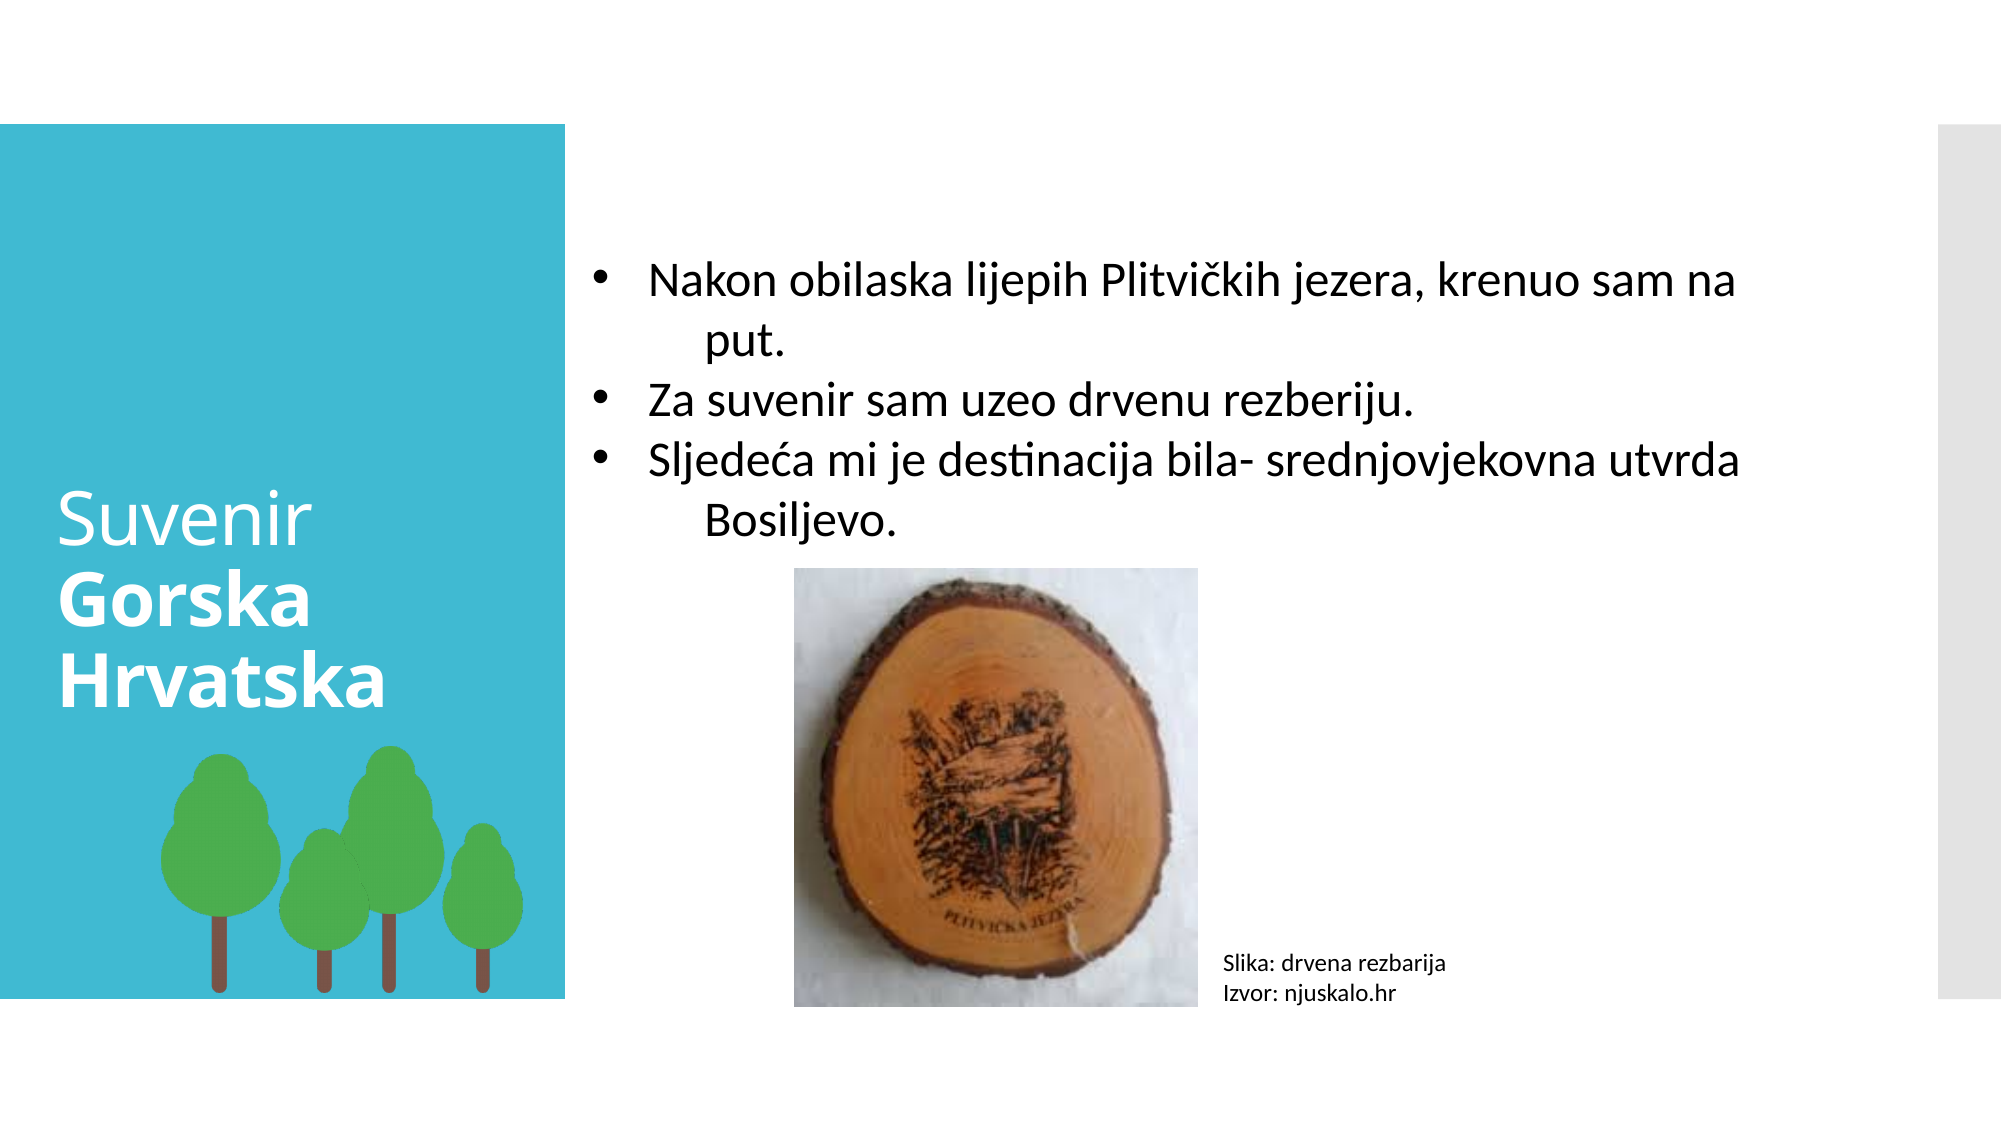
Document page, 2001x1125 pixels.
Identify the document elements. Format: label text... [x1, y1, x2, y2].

picture [794, 568, 1198, 1007]
text_box Nakon obilaska lijepih Plitvičkih jezera, krenuo sam na put. Za suvenir sam uzeo drvenu rezberiju. Sljedeća mi je destinacija bila- srednjovjekovna utvrda Bosiljevo. [577, 239, 1817, 554]
title Suvenir Gorska Hrvatska [41, 184, 526, 940]
picture [161, 746, 537, 994]
text_box Slika: drvena rezbarija Izvor: njuskalo.hr [1208, 939, 1462, 1014]
